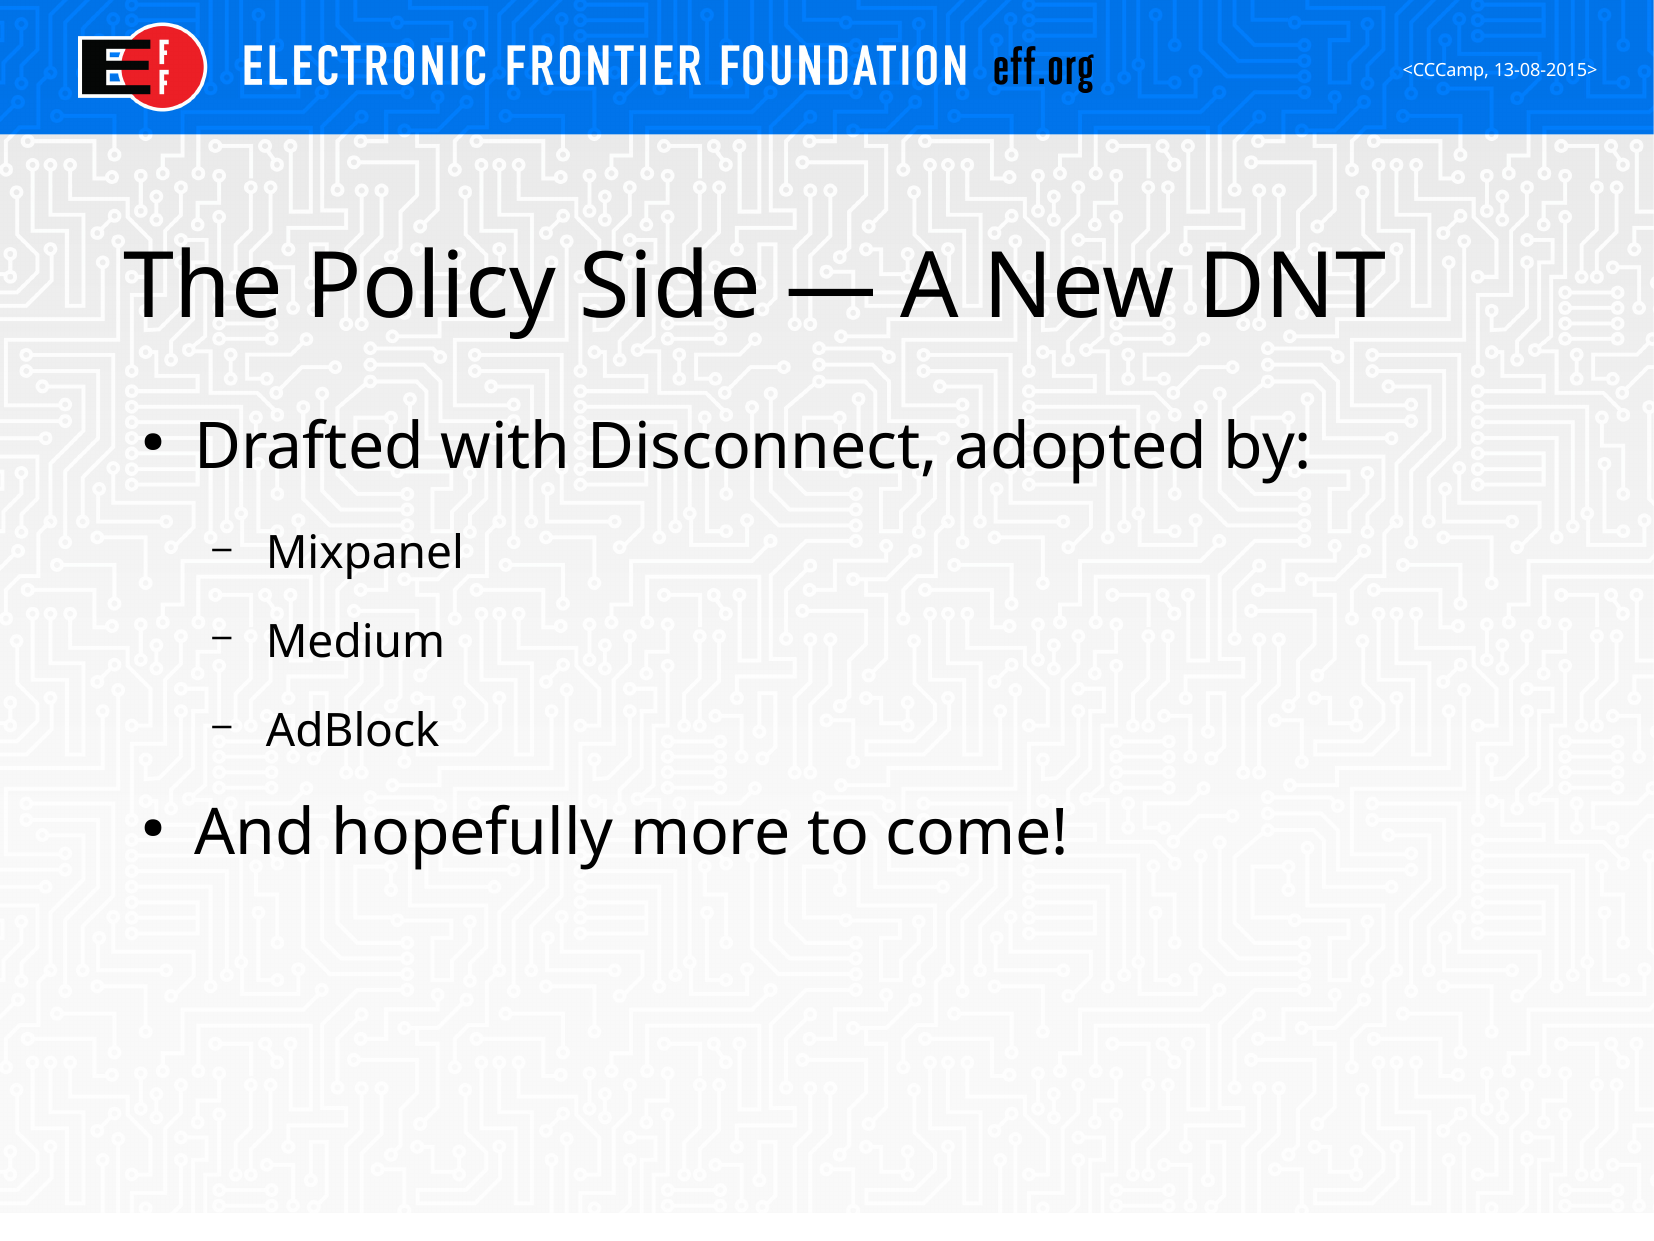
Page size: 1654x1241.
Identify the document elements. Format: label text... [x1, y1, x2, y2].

picture [0, 0, 1654, 1213]
list Drafted with Disconnect, adopted by: Mixpanel Medium AdBlock And hopefully more to come! [124, 399, 1530, 1144]
title The Policy Side — A New DNT [124, 179, 1530, 386]
